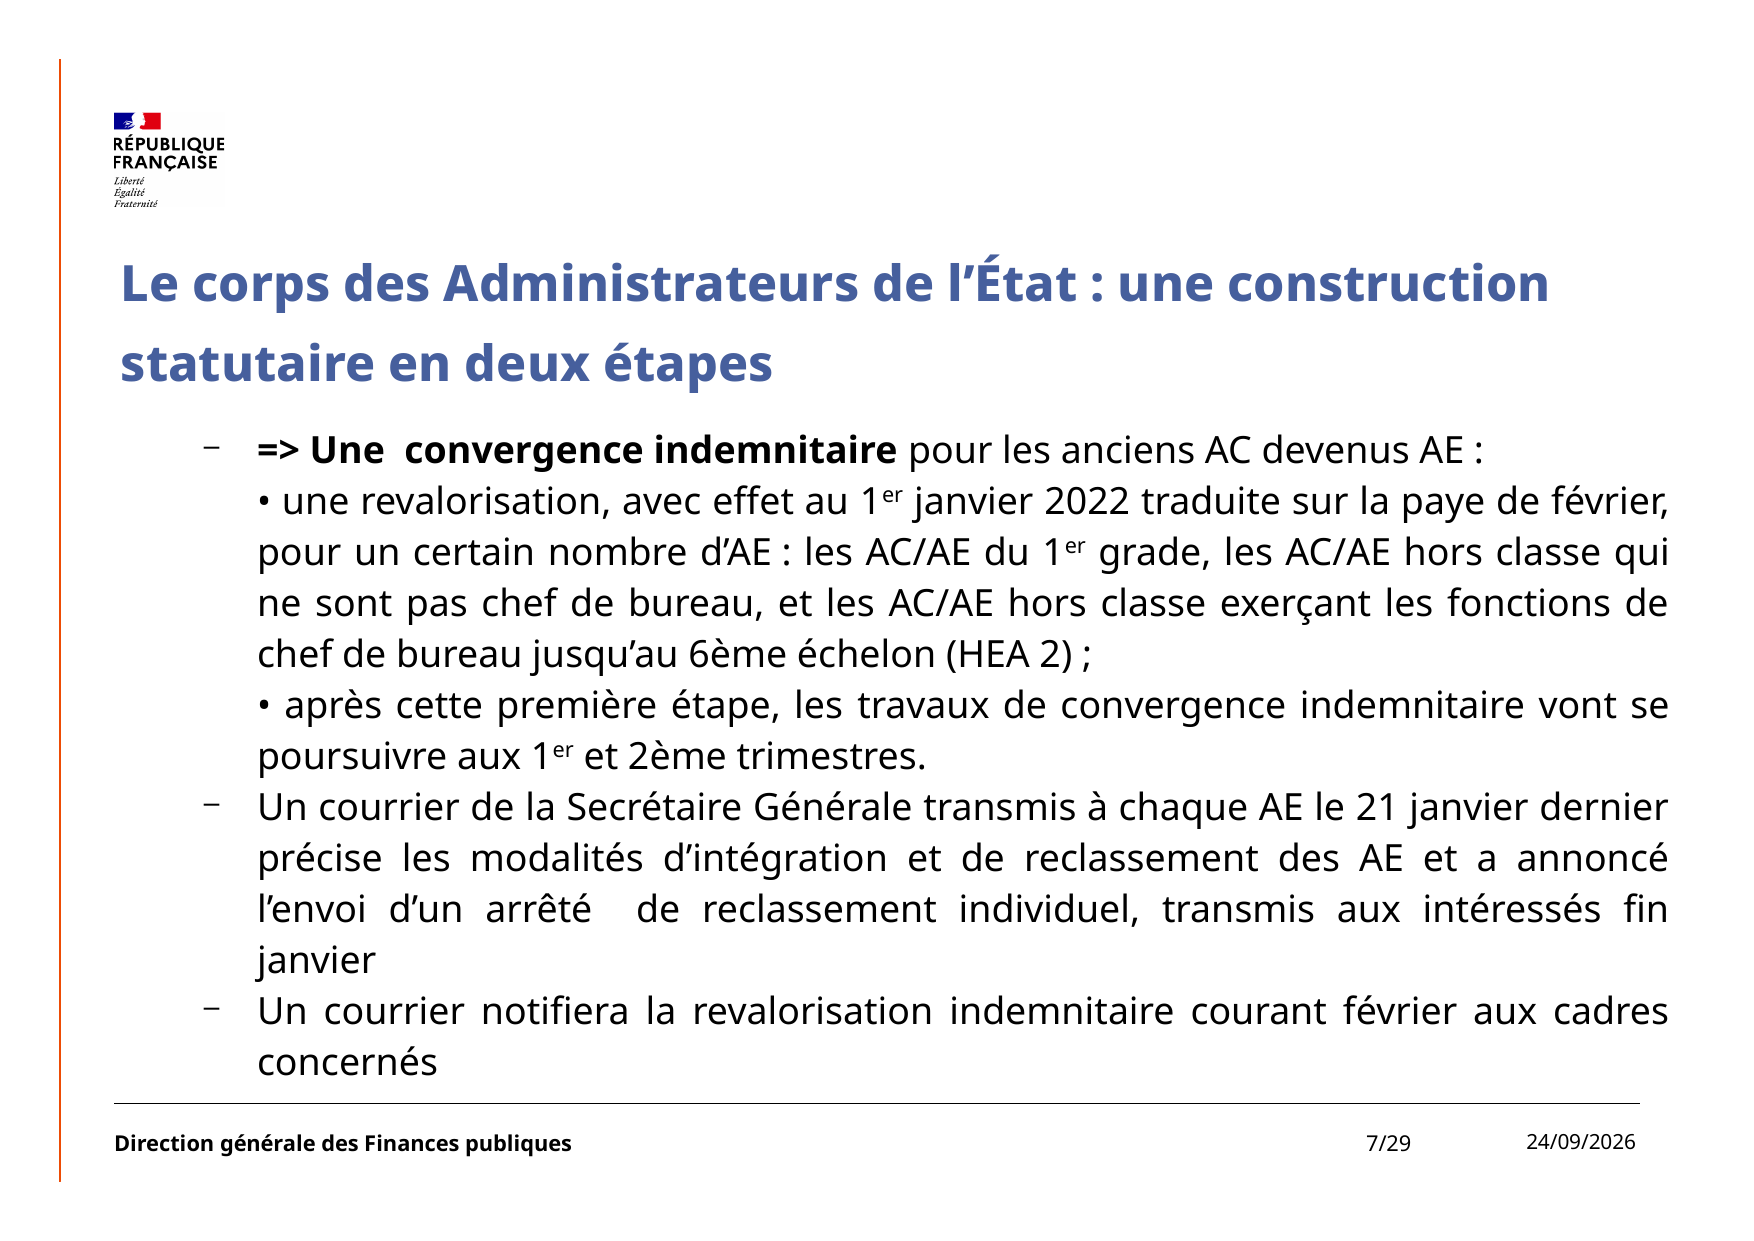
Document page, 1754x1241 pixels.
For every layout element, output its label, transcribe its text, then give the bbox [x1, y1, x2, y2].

text_box Le corps des Administrateurs de l’État : une construction statutaire en deux étapes [106, 240, 1689, 546]
text_box => Une convergence indemnitaire pour les anciens AC devenus AE : • une revalorisation, avec effet au 1er janvier 2022 traduite sur la paye de février, pour un certain nombre d’AE : les AC/AE du 1er grade, les AC/AE hors classe qui ne sont pas chef de bureau, et les AC/AE hors classe exerçant les fonctions de chef de bureau jusqu’au 6ème échelon (HEA 2) ; • après cette première étape, les travaux de convergence indemnitaire vont se poursuivre aux 1er et 2ème trimestres. Un courrier de la Secrétaire Générale transmis à chaque AE le 21 janvier dernier précise les modalités d’intégration et de reclassement des AE et a annoncé l’envoi d’un arrêté de reclassement individuel, transmis aux intéressés fin janvier Un courrier notifiera la revalorisation indemnitaire courant février aux cadres concernés [100, 365, 1686, 1103]
picture [114, 112, 225, 207]
